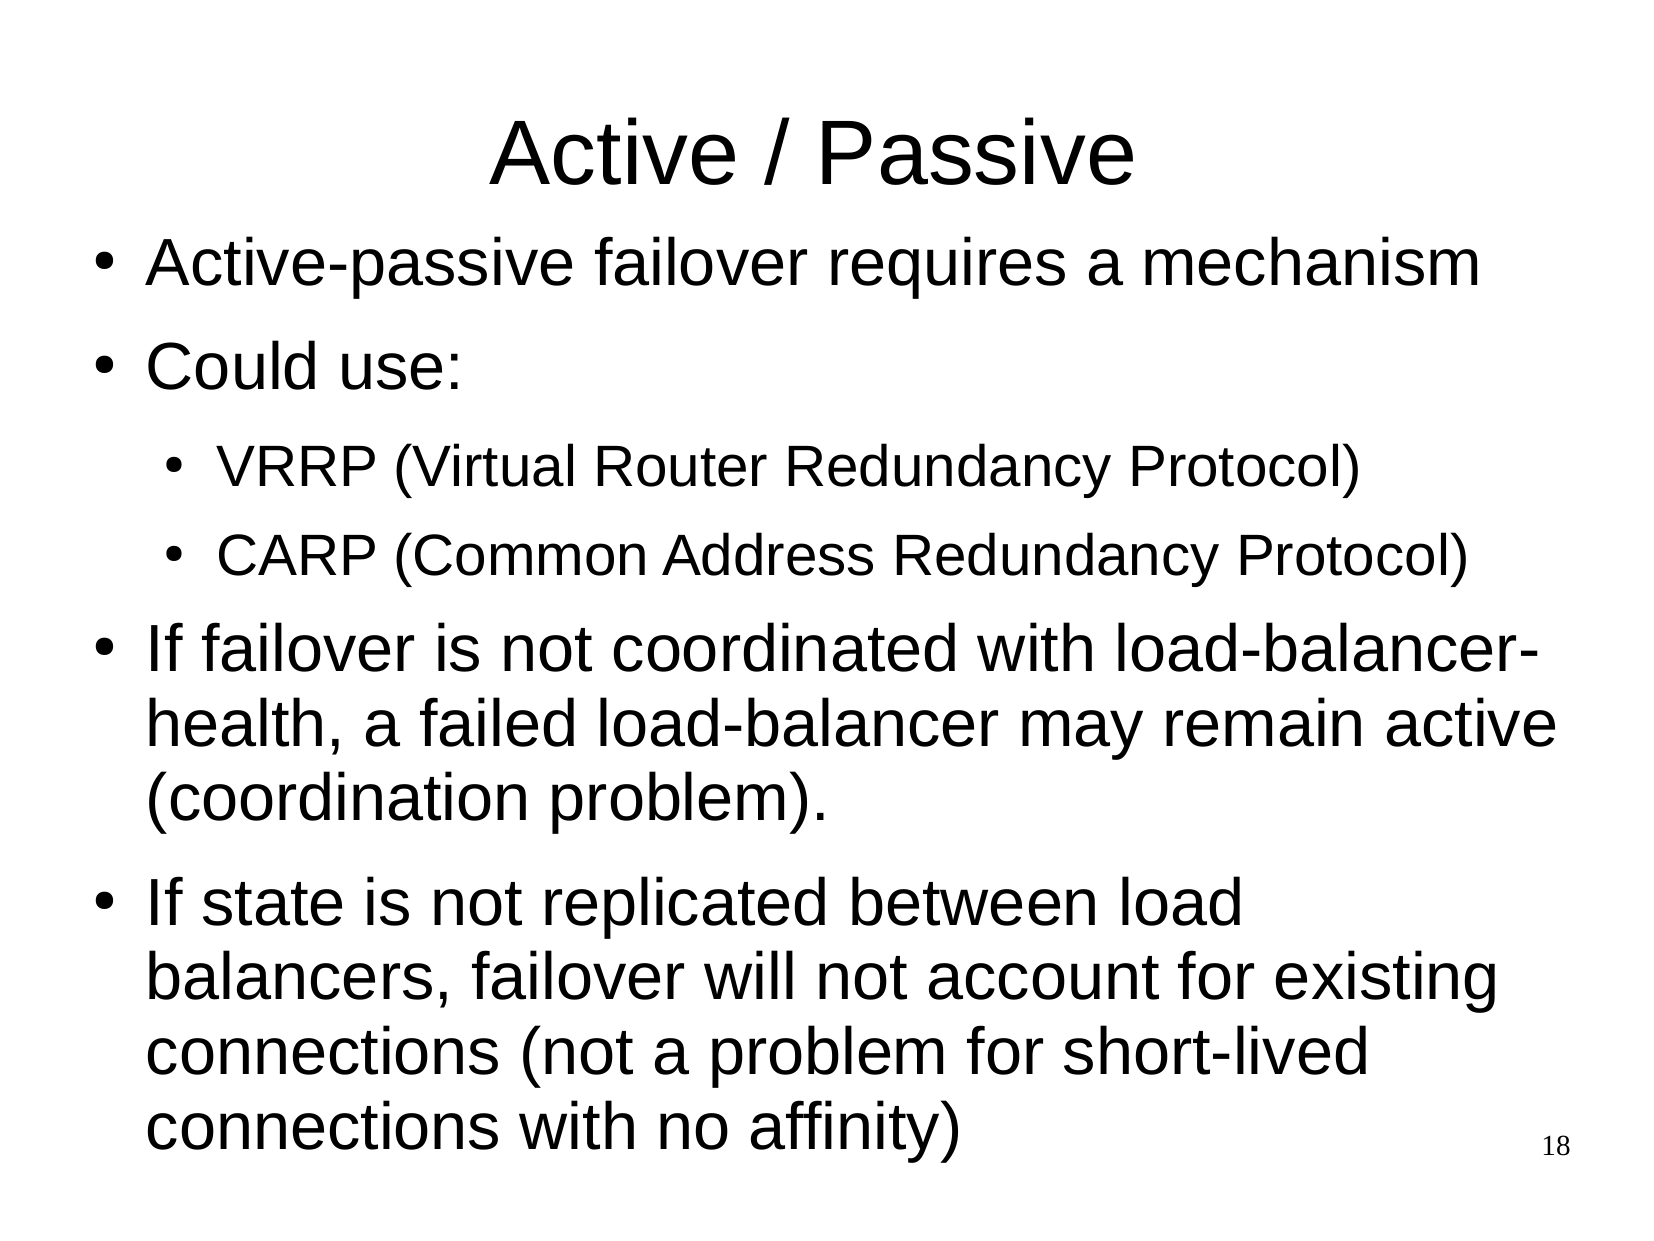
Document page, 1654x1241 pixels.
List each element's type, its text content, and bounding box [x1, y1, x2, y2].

list Active-passive failover requires a mechanism Could use: VRRP (Virtual Router Redundancy Protocol) CARP (Common Address Redundancy Protocol) If failover is not coordinated with load-balancer-health, a failed load-balancer may remain active (coordination problem). If state is not replicated between load balancers, failover will not account for existing connections (not a problem for short-lived connections with no affinity) [75, 225, 1564, 1160]
title Active / Passive [82, 49, 1571, 257]
